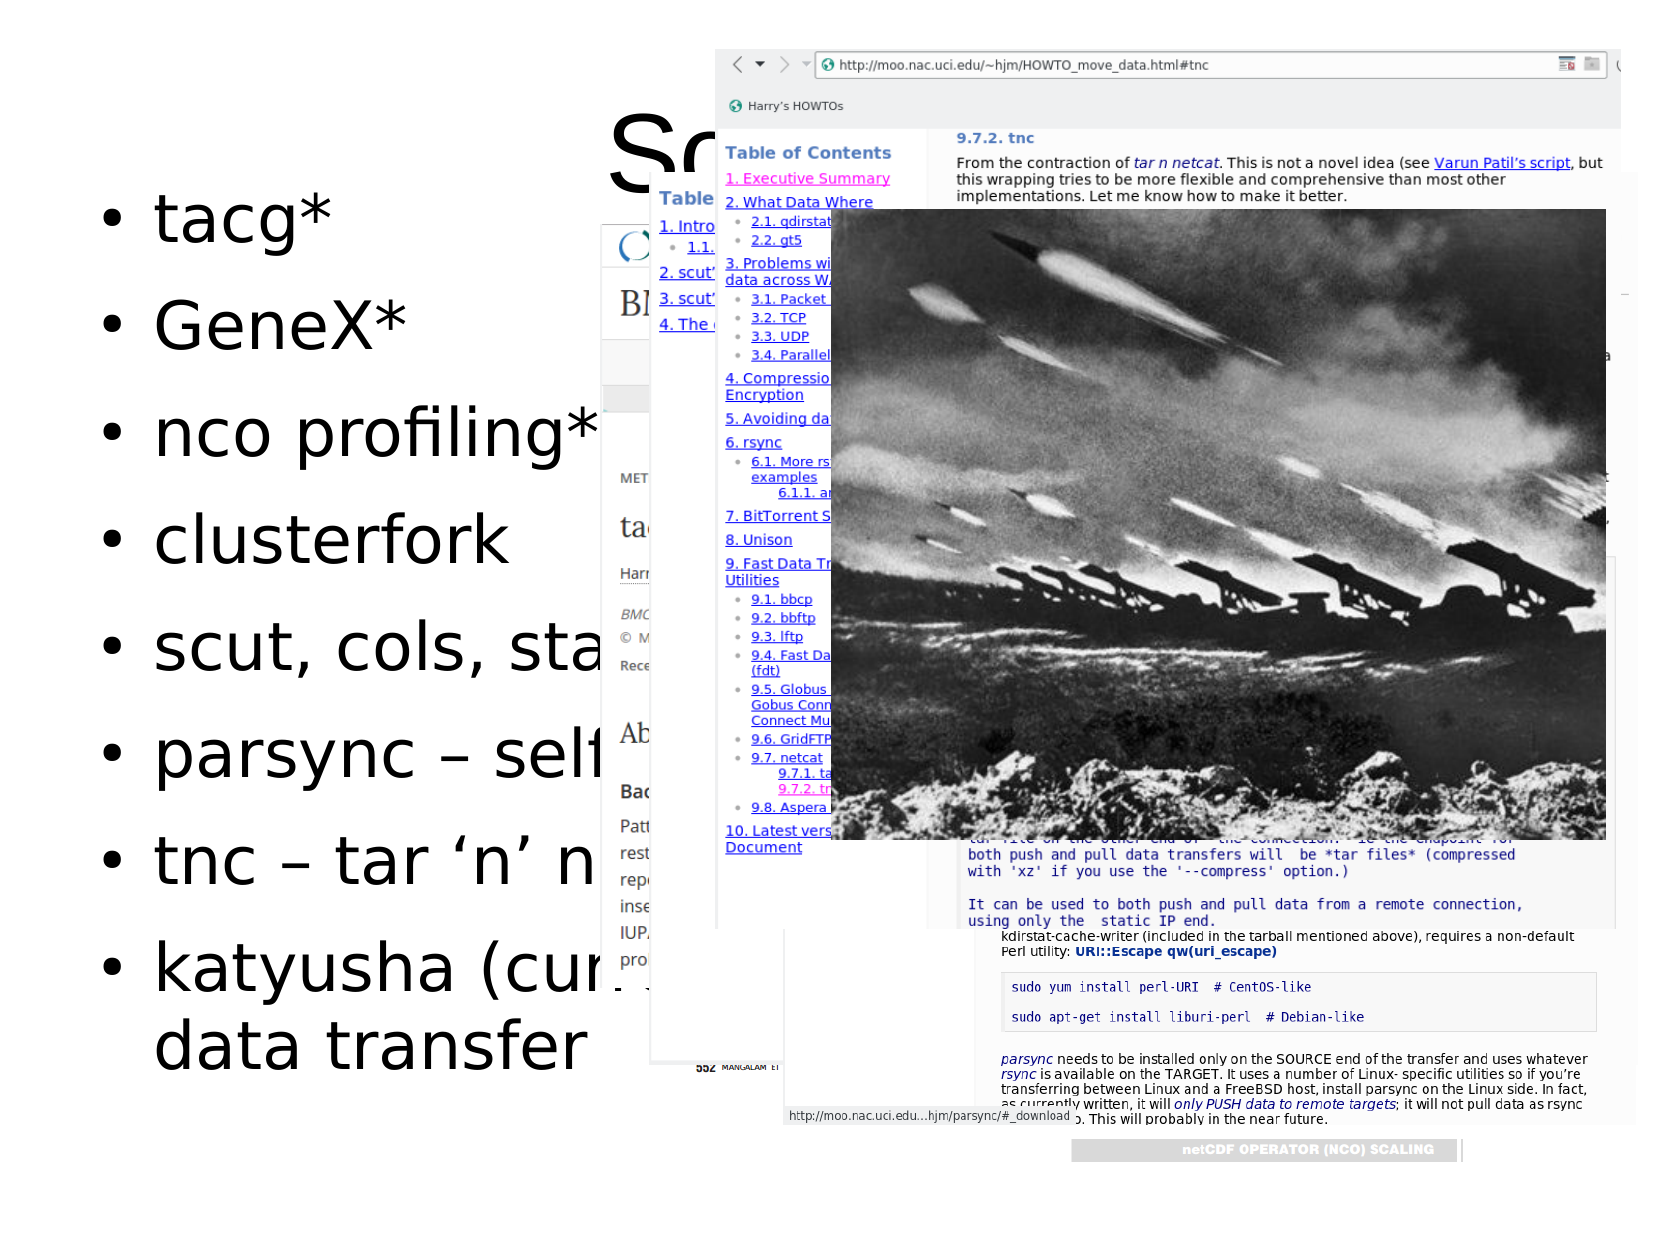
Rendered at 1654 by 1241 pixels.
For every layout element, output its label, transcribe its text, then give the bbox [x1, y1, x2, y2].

list tacg* GeneX* nco profiling* clusterfork scut, cols, stats parsync – self-regulating parallel rsync tnc – tar ‘n’ netcat katyusha (current) – self-tuning, parallel data transfer [82, 180, 810, 1141]
picture [600, 49, 1638, 1169]
title Software [82, 49, 715, 180]
